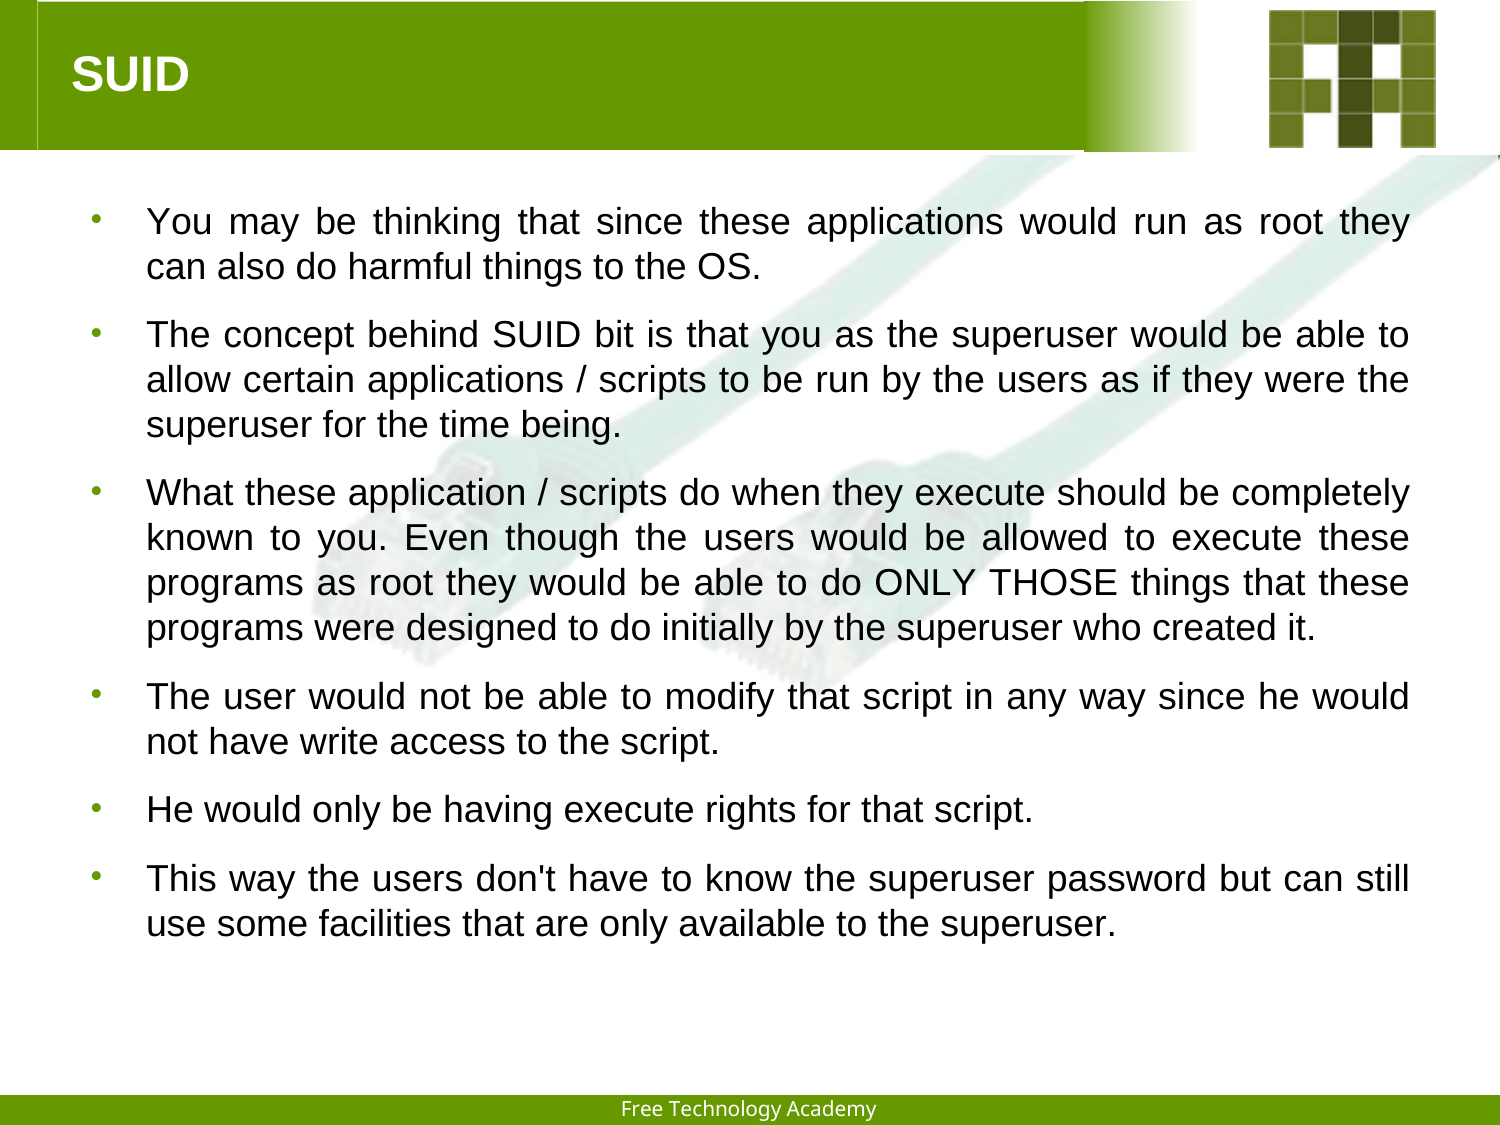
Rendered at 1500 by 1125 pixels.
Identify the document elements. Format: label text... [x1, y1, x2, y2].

title SUID [56, 1, 1107, 152]
list You may be thinking that since these applications would run as root they can also do harmful things to the OS. The concept behind SUID bit is that you as the superuser would be able to allow certain applications / scripts to be run by the users as if they were the superuser for the time being. What these application / scripts do when they execute should be completely known to you. Even though the users would be allowed to execute these programs as root they would be able to do ONLY THOSE things that these programs were designed to do initially by the superuser who created it. The user would not be able to modify that script in any way since he would not have write access to the script. He would only be having execute rights for that script. This way the users don't have to know the superuser password but can still use some facilities that are only available to the superuser. [75, 188, 1426, 1055]
picture [1269, 10, 1436, 148]
